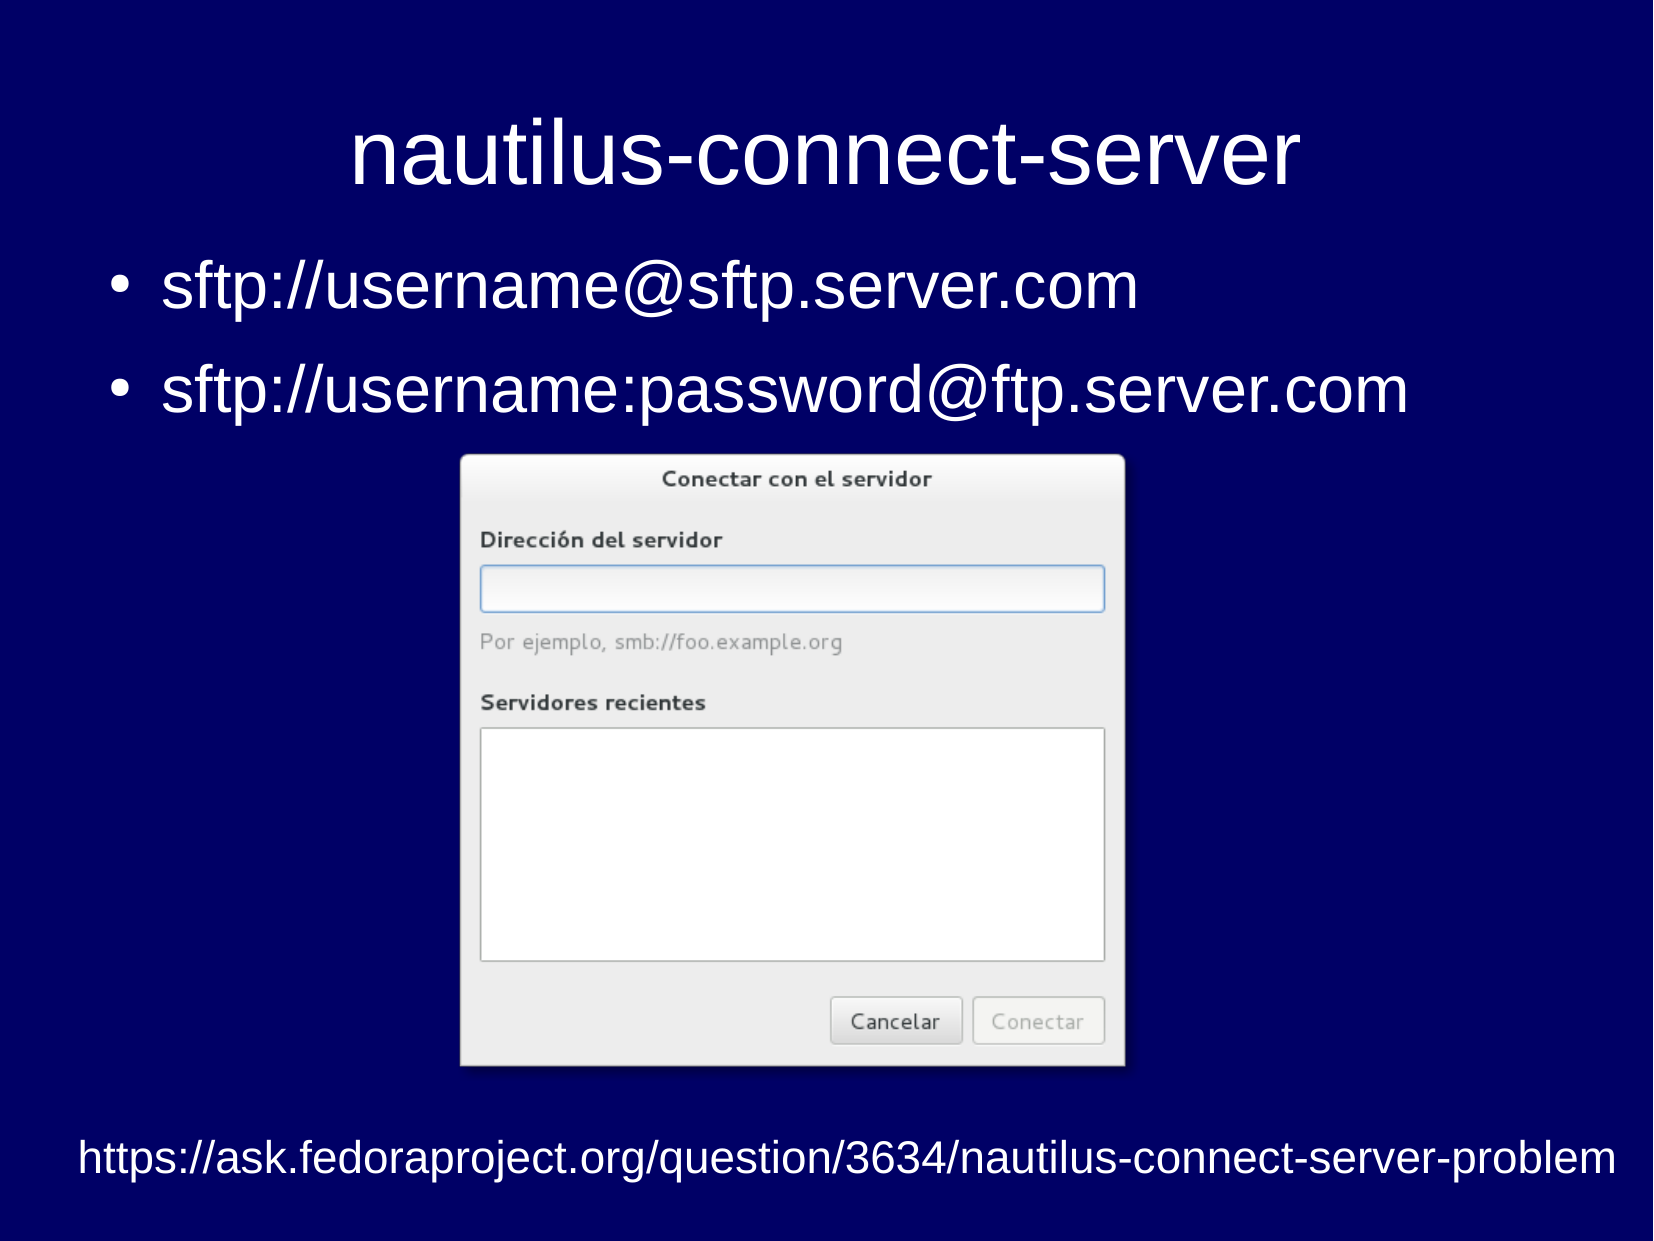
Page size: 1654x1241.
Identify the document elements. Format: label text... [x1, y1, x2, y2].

text_box https://ask.fedoraproject.org/question/3634/nautilus-connect-server-problem [60, 1125, 1636, 1192]
picture [452, 446, 1140, 1081]
title nautilus-connect-server [82, 49, 1571, 257]
list sftp://username@sftp.server.com sftp://username:password@ftp.server.com [90, 247, 1579, 968]
